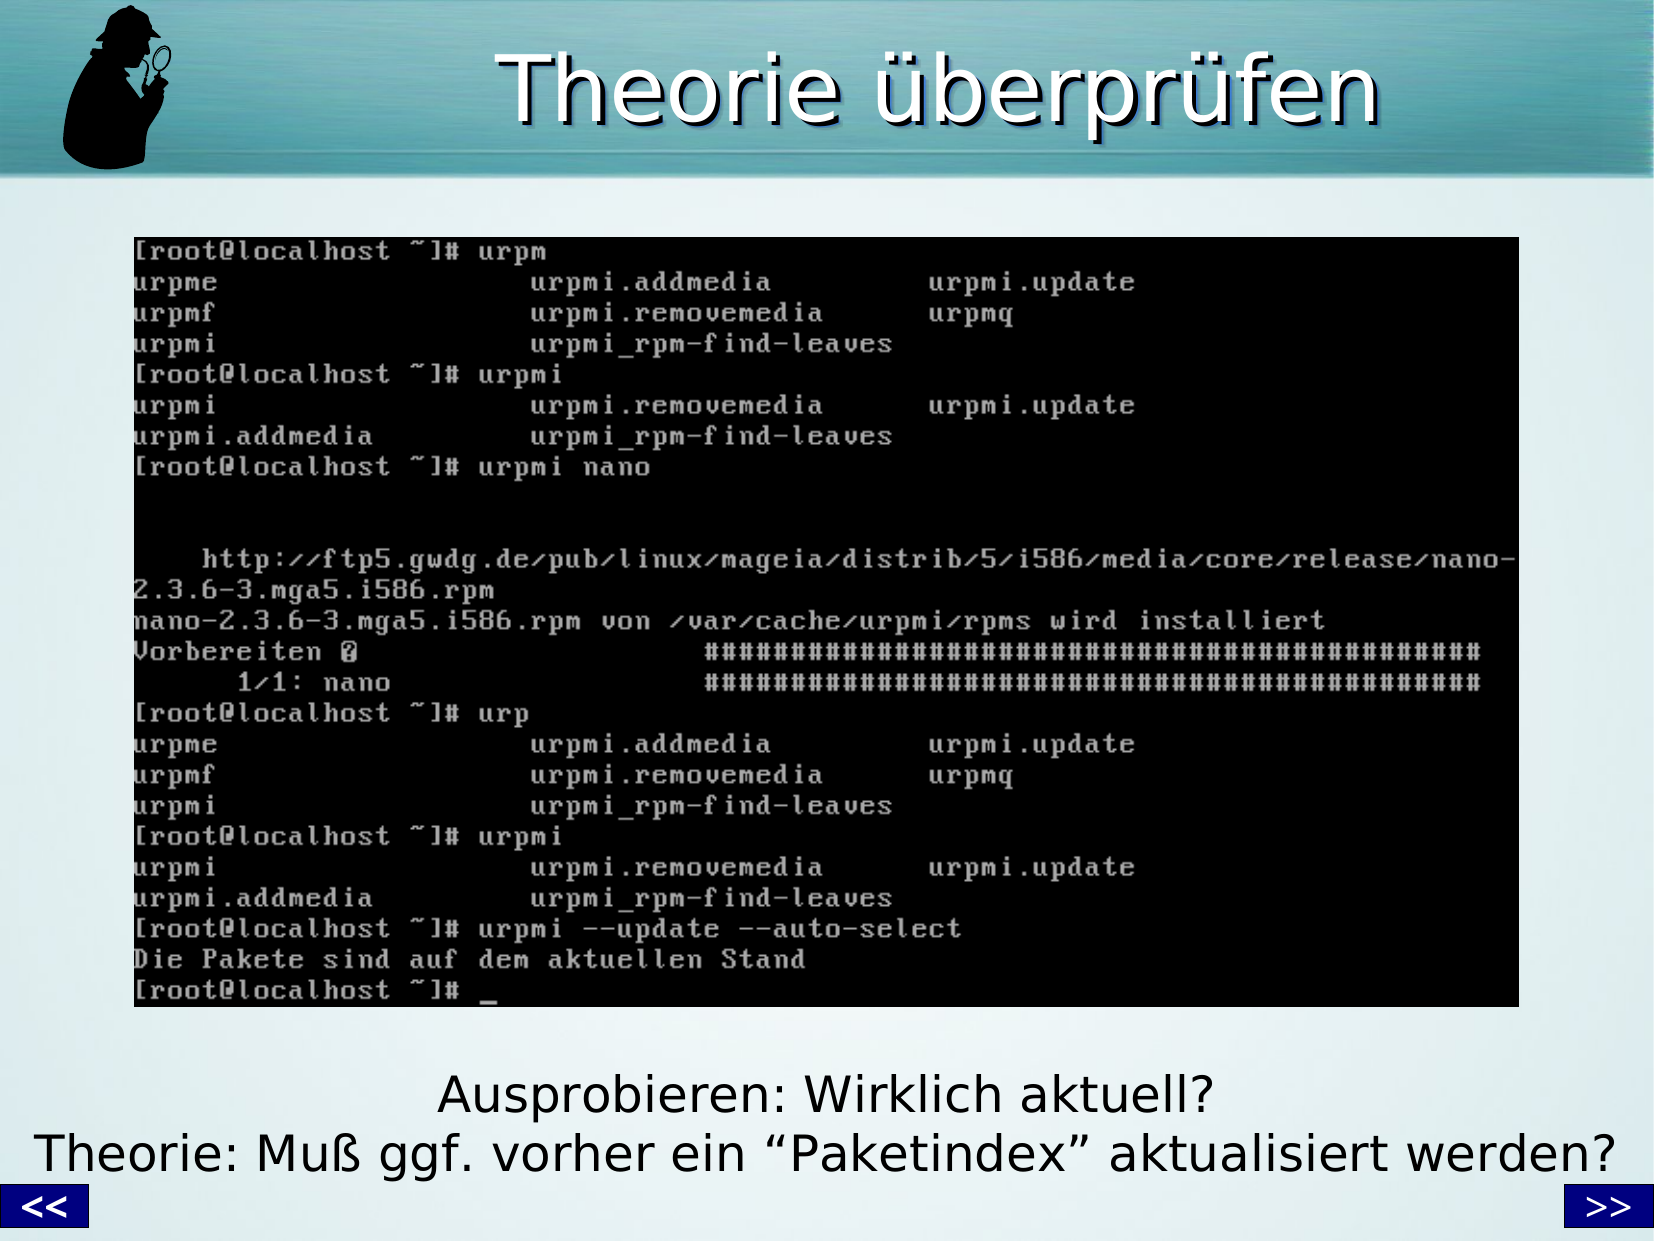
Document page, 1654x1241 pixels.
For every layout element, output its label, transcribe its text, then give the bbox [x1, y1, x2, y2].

title Theorie überprüfen [224, 2, 1654, 178]
picture [0, 0, 1654, 1008]
text_box Ausprobieren: Wirklich aktuell? Theorie: Muß ggf. vorher ein “Paketindex” aktualisiert werden? [0, 1008, 1654, 1183]
picture [0, 1183, 1654, 1241]
